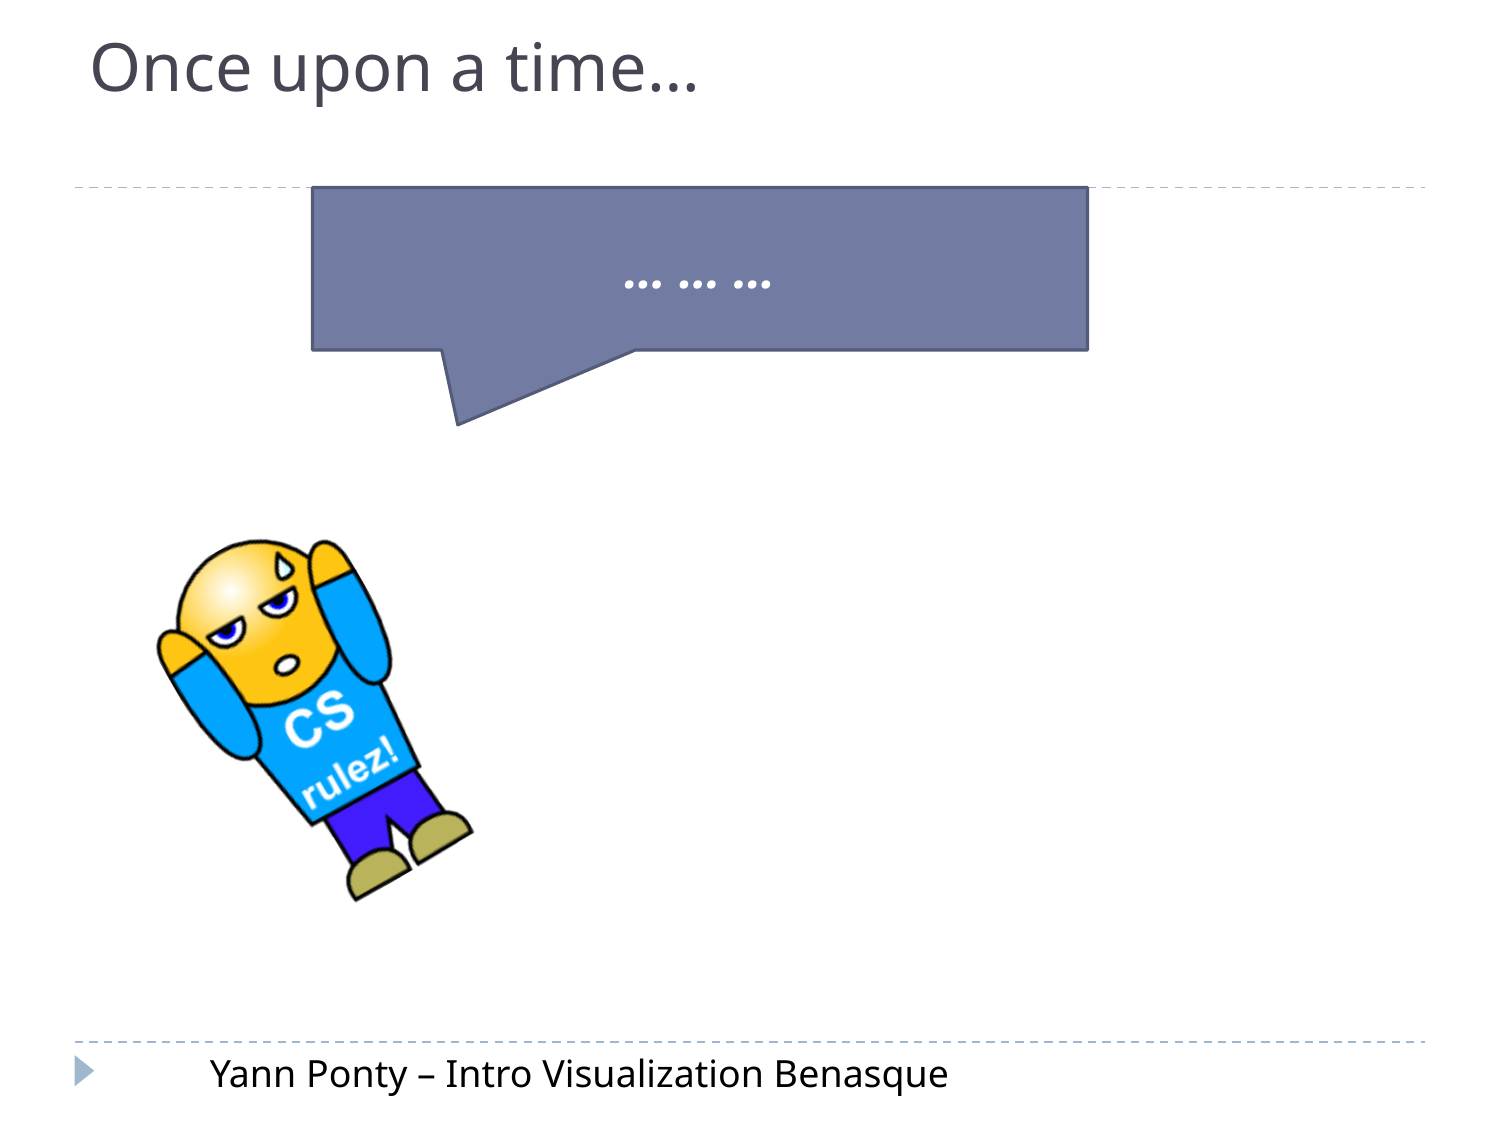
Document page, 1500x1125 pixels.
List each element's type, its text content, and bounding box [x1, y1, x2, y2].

title Once upon a time… [75, 17, 1300, 113]
picture [125, 495, 500, 928]
text_box … … … [312, 187, 1088, 425]
